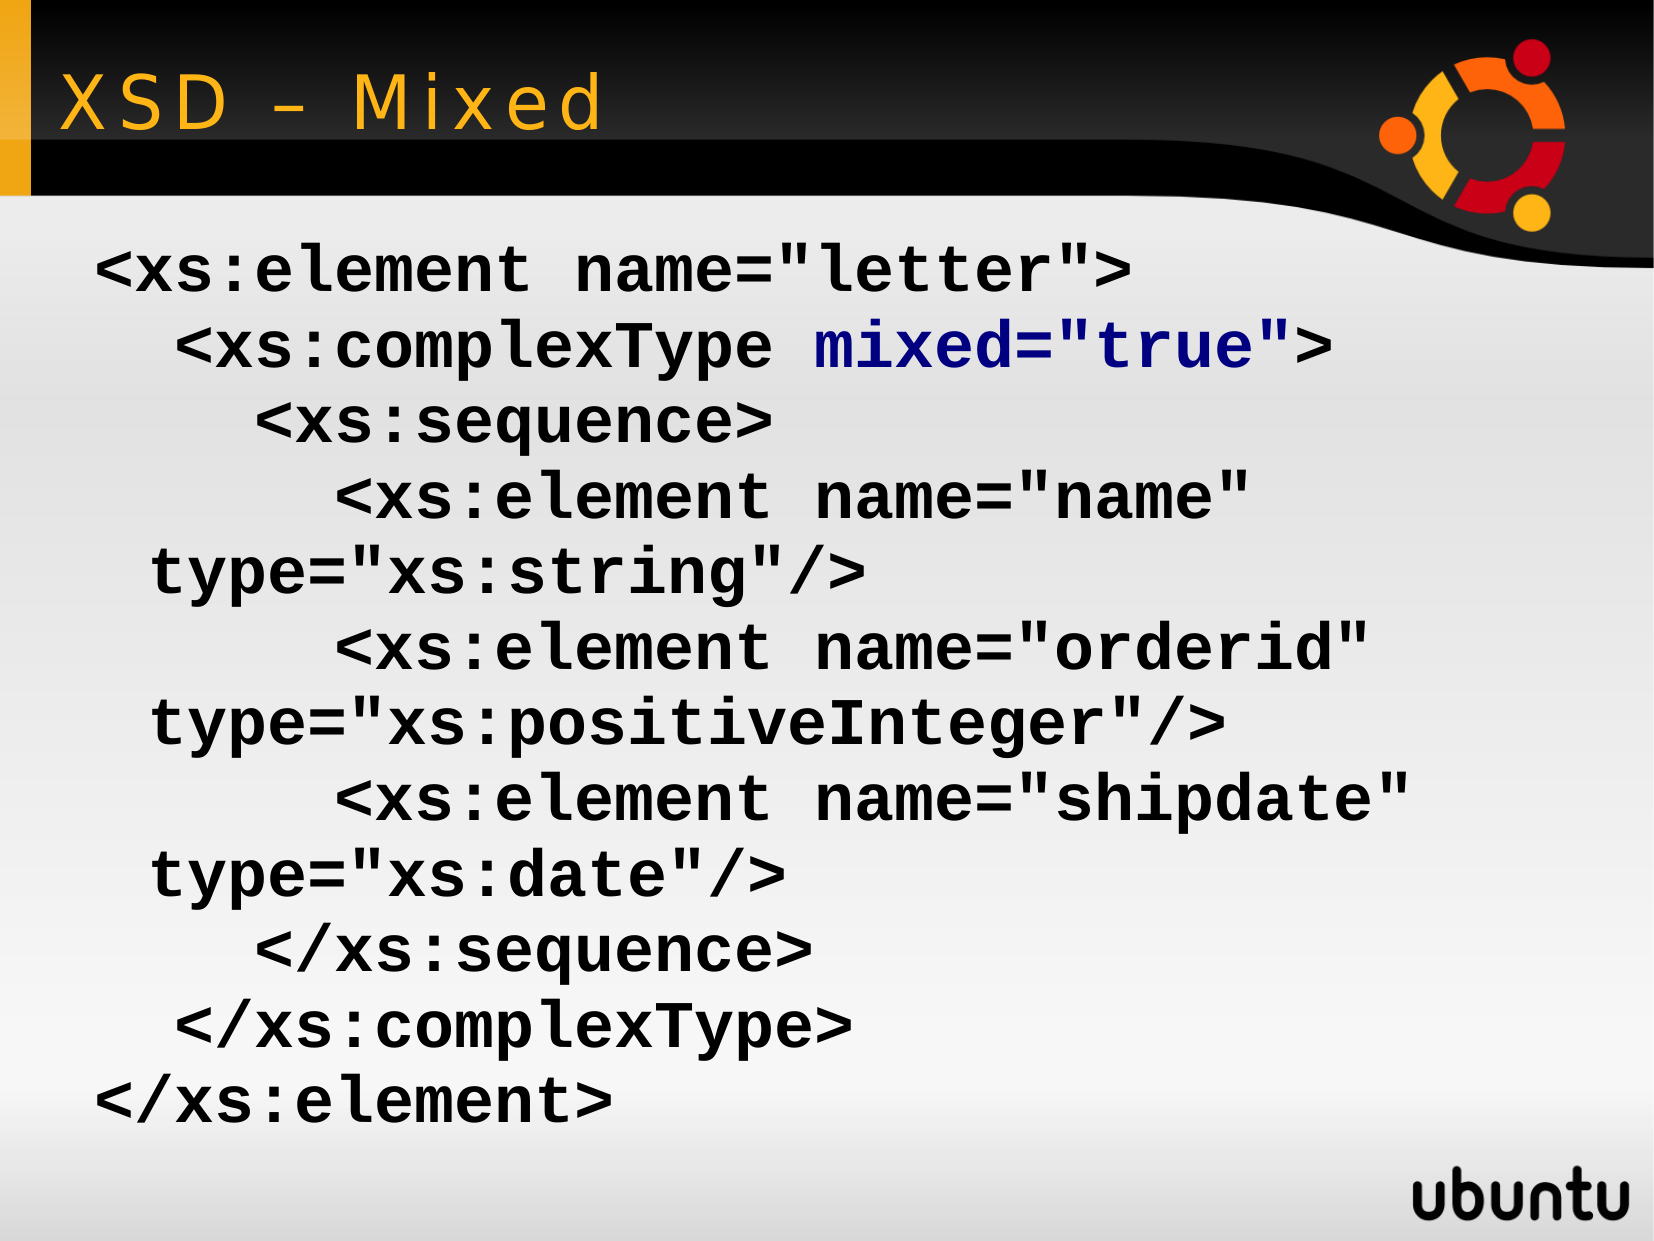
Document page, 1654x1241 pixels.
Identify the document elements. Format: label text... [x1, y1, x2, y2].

list <xs:element name="letter"> <xs:complexType mixed="true"> <xs:sequence> <xs:element name="name" type="xs:string"/> <xs:element name="orderid" type="xs:positiveInteger"/> <xs:element name="shipdate" type="xs:date"/> </xs:sequence> </xs:complexType> </xs:element> [76, 236, 1565, 1143]
title XSD – Mixed [59, 29, 1270, 178]
picture [0, 0, 1654, 1241]
